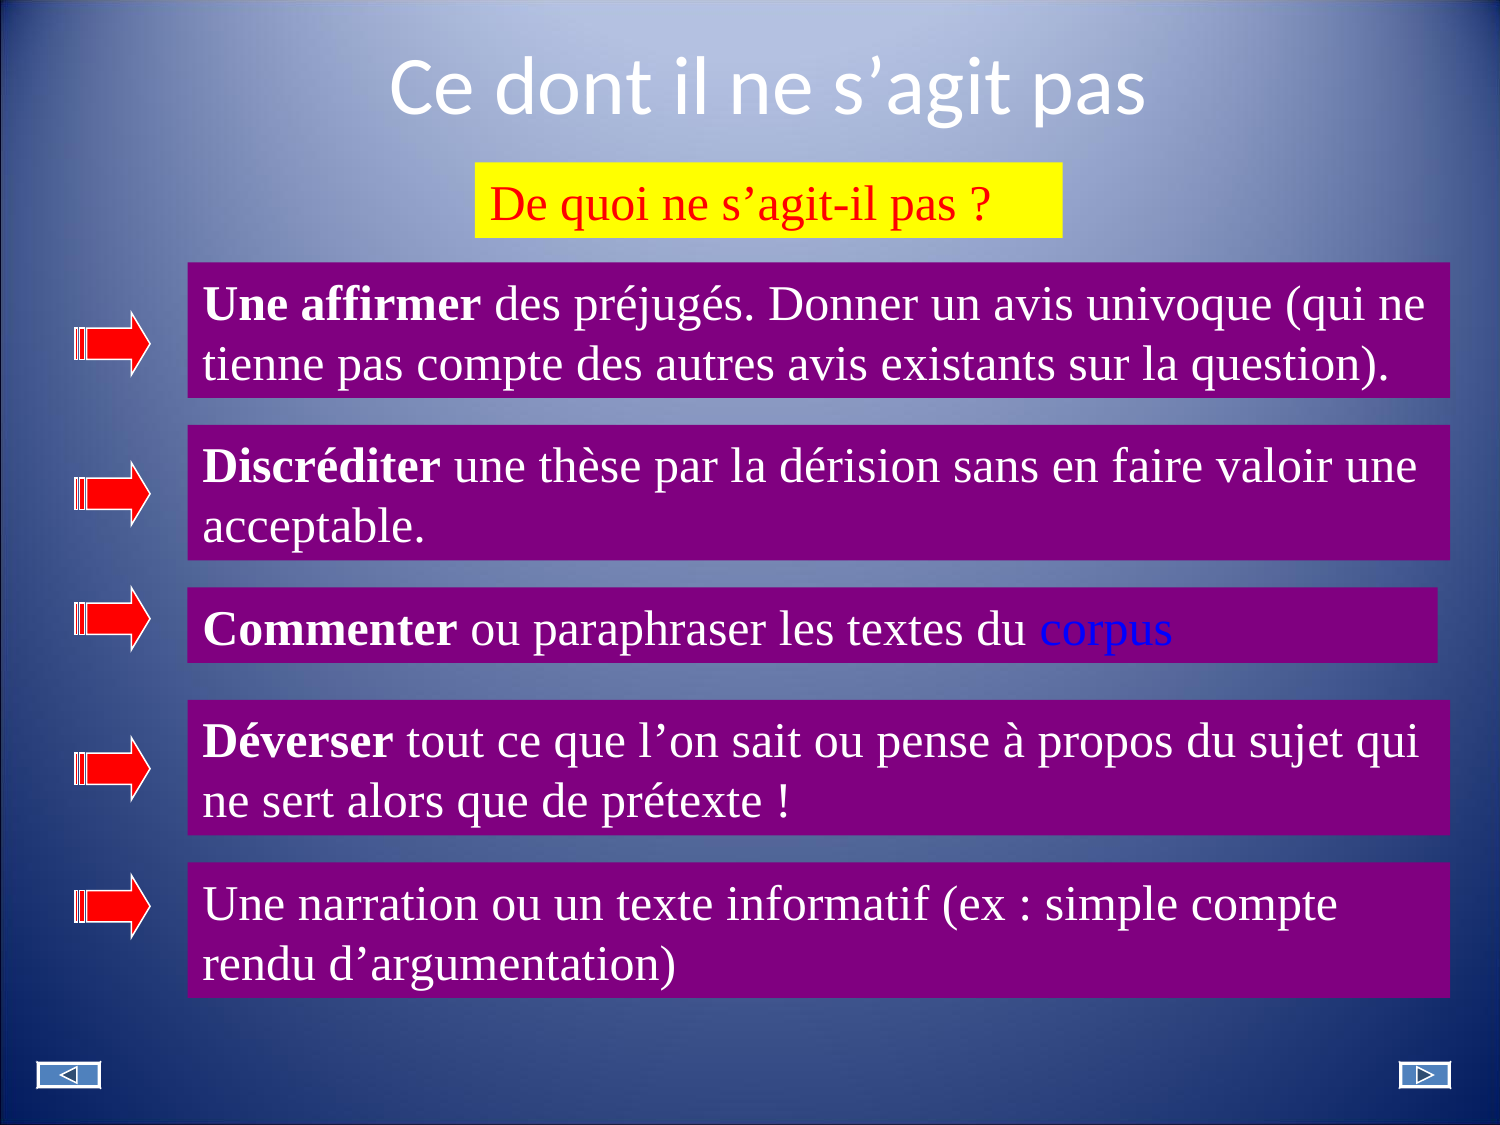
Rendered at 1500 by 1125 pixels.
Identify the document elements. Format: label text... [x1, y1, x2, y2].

text_box Déverser tout ce que l’on sait ou pense à propos du sujet qui ne sert alors que de prétexte ! [187, 699, 1451, 836]
text_box [86, 462, 151, 526]
picture [0, 0, 1500, 1125]
text_box [86, 875, 151, 938]
text_box De quoi ne s’agit-il pas ? [474, 162, 1063, 238]
text_box [80, 891, 84, 922]
text_box Discréditer une thèse par la dérision sans en faire valoir une acceptable. [187, 424, 1451, 561]
text_box Une affirmer des préjugés. Donner un avis univoque (qui ne tienne pas compte des autres avis existants sur la question). [187, 262, 1451, 398]
text_box [38, 1062, 101, 1088]
title Ce dont il ne s’agit pas [262, 35, 1275, 153]
text_box [80, 753, 84, 784]
text_box [80, 603, 84, 634]
text_box [86, 312, 151, 376]
text_box [80, 478, 84, 509]
text_box [86, 737, 151, 801]
text_box [86, 587, 151, 651]
text_box Une narration ou un texte informatif (ex : simple compte rendu d’argumentation) [187, 862, 1451, 998]
text_box Commenter ou paraphraser les textes du corpus [187, 587, 1438, 663]
text_box [80, 328, 84, 359]
text_box [1401, 1062, 1451, 1088]
